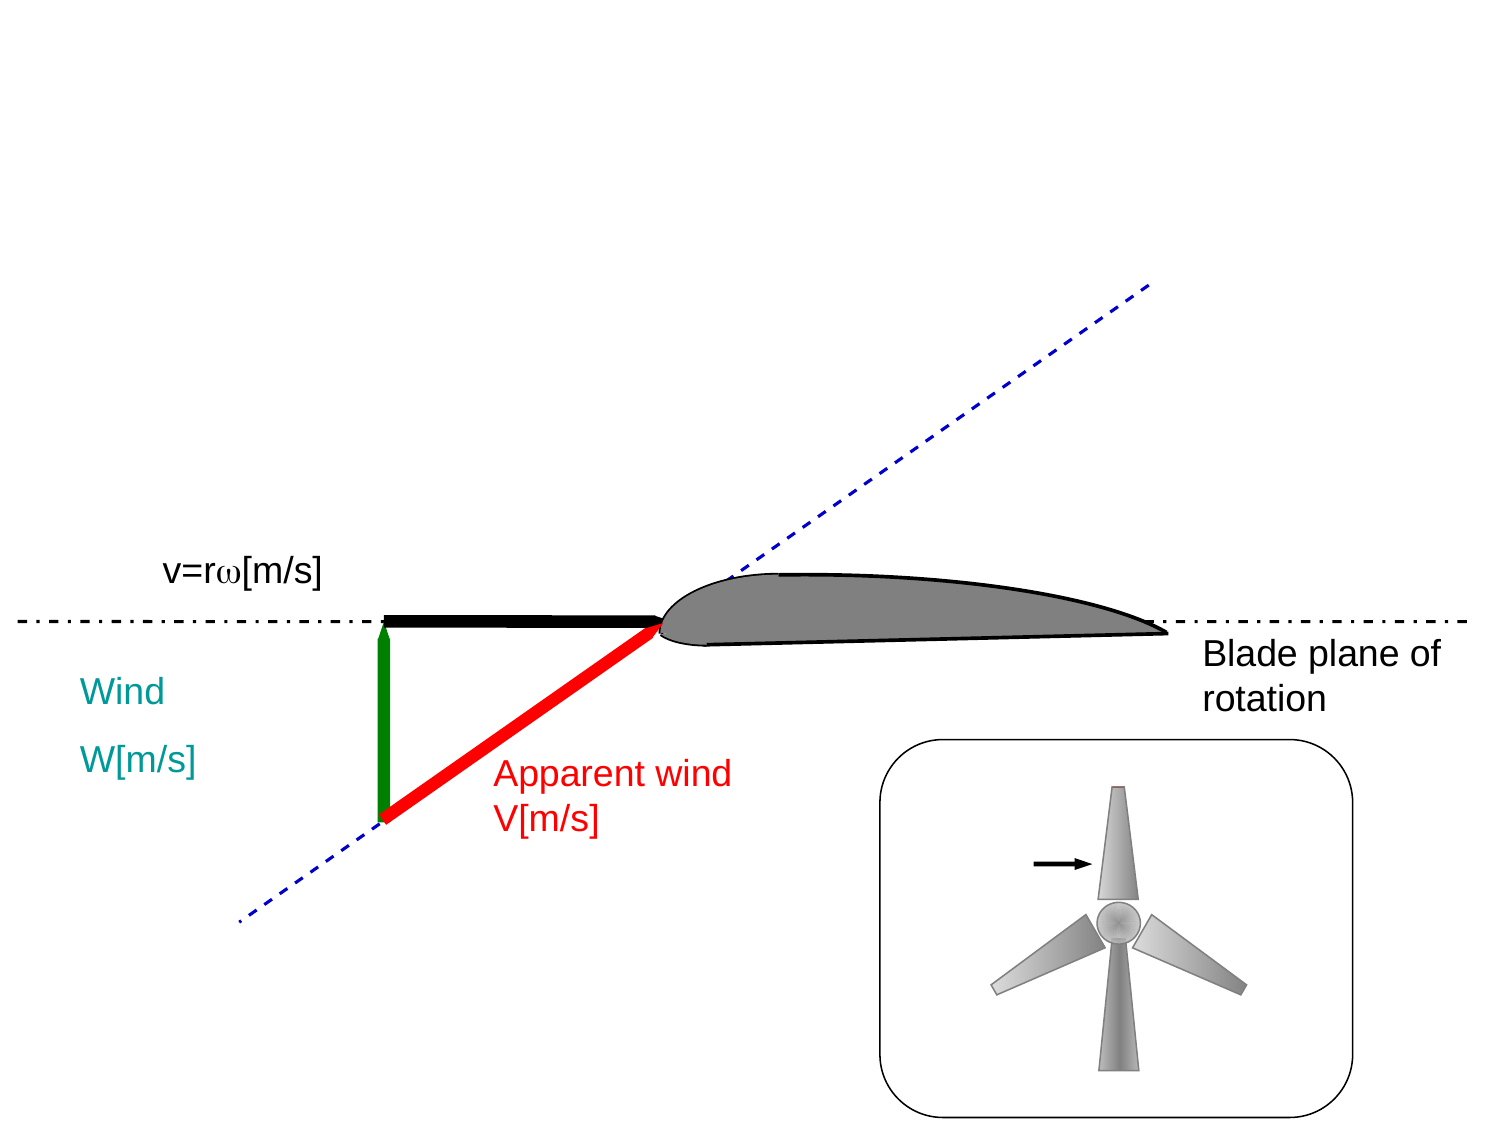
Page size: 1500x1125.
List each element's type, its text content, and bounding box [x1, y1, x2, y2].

text_box Apparent wind V[m/s] [478, 741, 925, 848]
text_box [879, 739, 1353, 1118]
text_box Wind W[m/s] [64, 659, 231, 787]
text_box Blade plane of rotation [1187, 621, 1500, 728]
text_box [660, 574, 1158, 645]
text_box v=rw[m/s] [147, 538, 609, 599]
